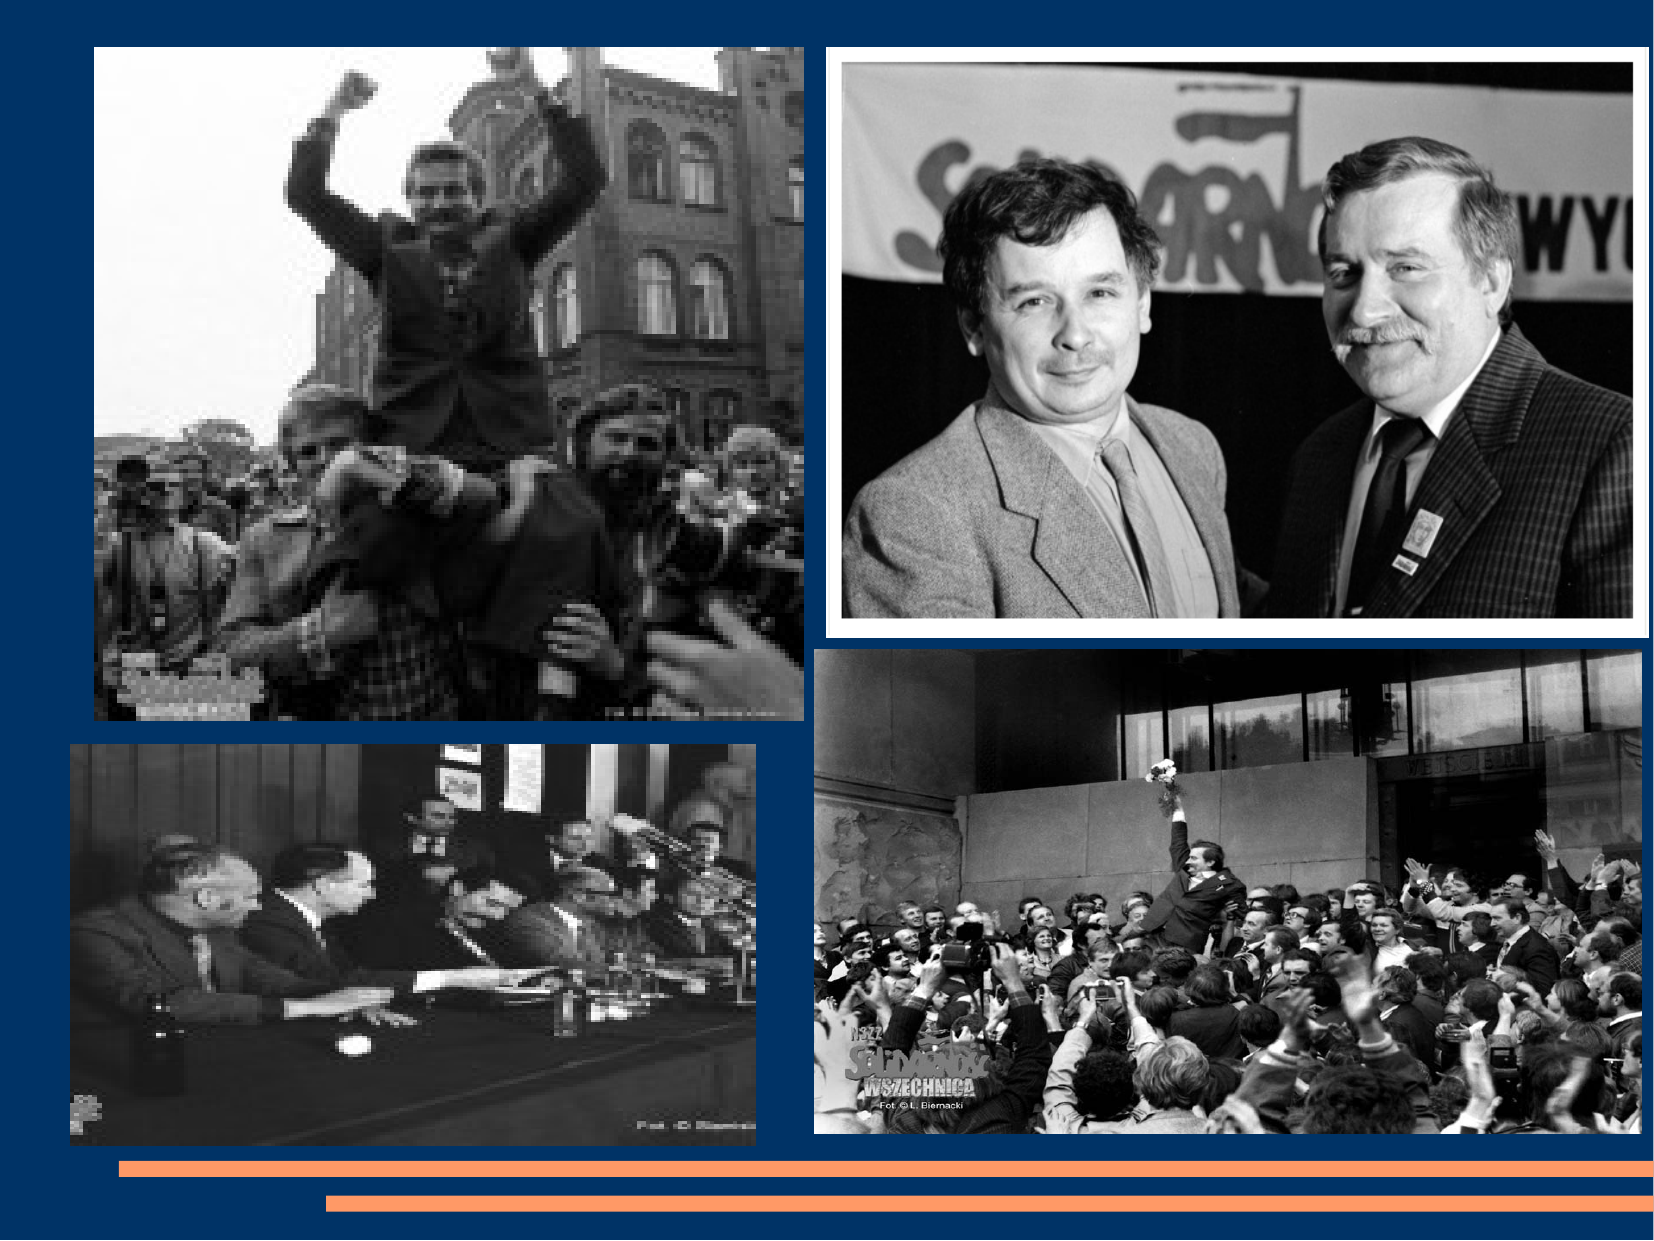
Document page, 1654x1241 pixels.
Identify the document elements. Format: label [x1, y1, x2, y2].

picture [70, 744, 756, 1146]
picture [814, 649, 1642, 1134]
picture [94, 47, 804, 721]
picture [826, 47, 1649, 638]
